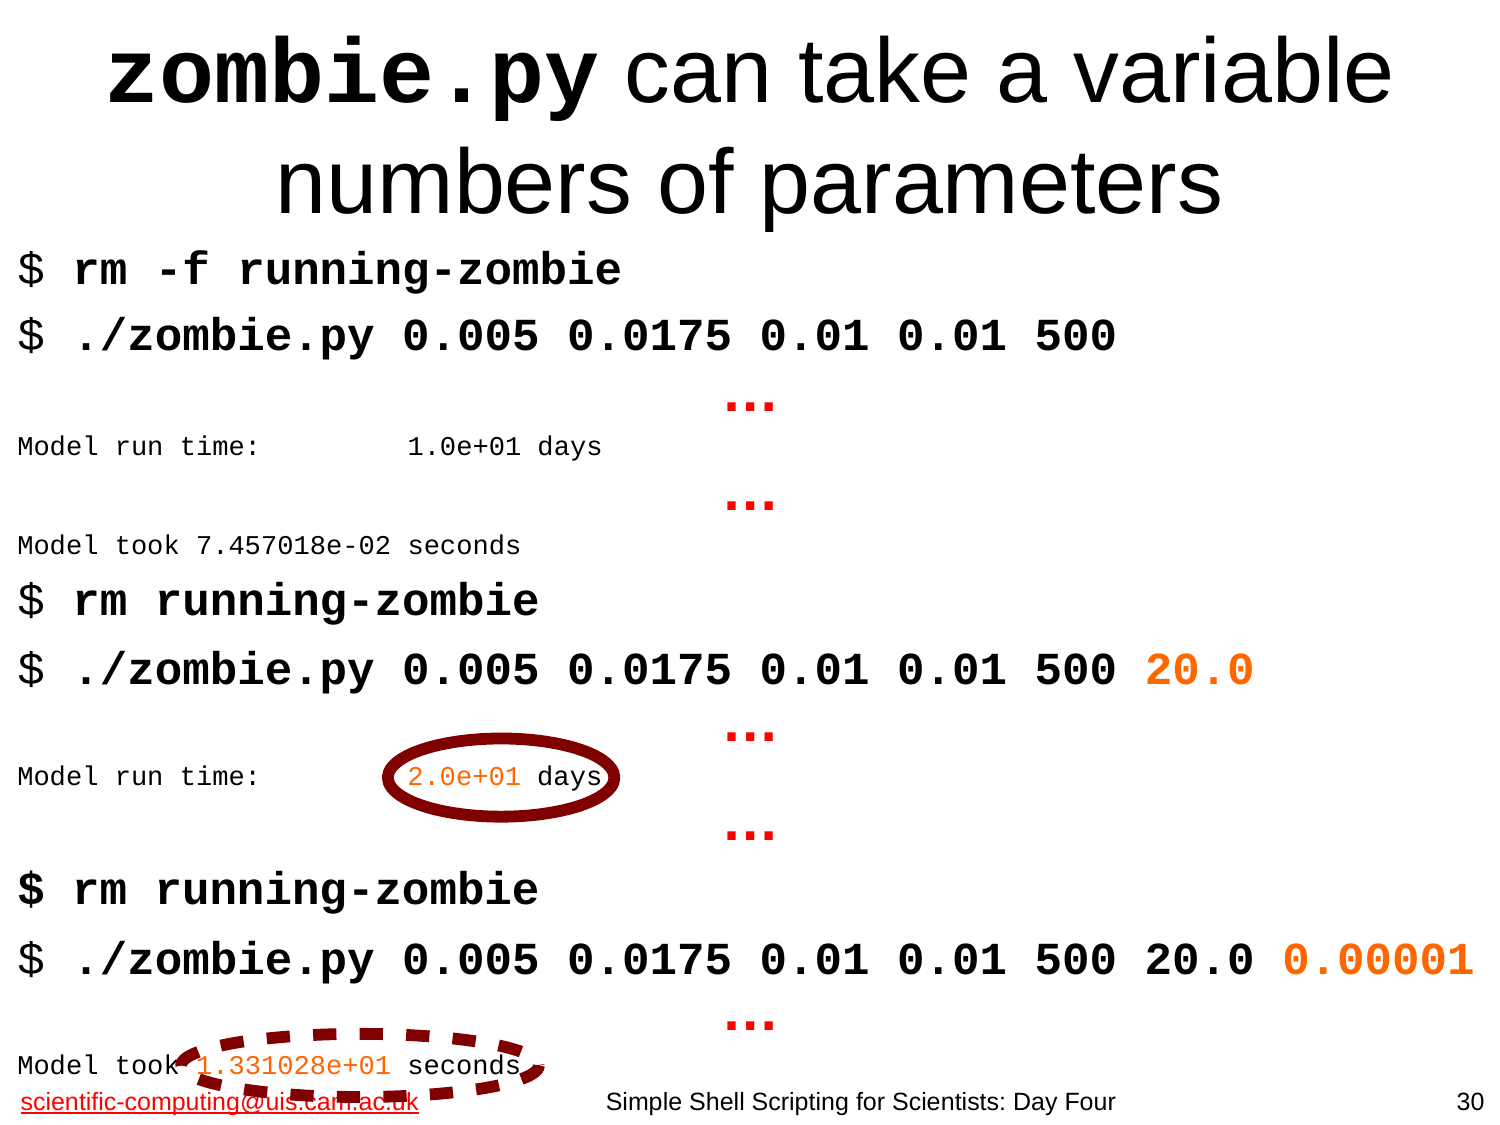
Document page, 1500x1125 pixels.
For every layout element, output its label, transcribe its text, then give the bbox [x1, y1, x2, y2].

title zombie.py can take a variable numbers of parameters [53, 12, 1447, 238]
list $ rm -f running-zombie $ ./zombie.py 0.005 0.0175 0.01 0.01 500 … Model run time: 1.0e+01 days … Model took 7.457018e-02 seconds $ rm running-zombie $ ./zombie.py 0.005 0.0175 0.01 0.01 500 20.0 … Model run time: 2.0e+01 days … $ rm running-zombie $ ./zombie.py 0.005 0.0175 0.01 0.01 500 20.0 0.00001 … Model took 1.331028e+01 seconds [2, 238, 1498, 1091]
